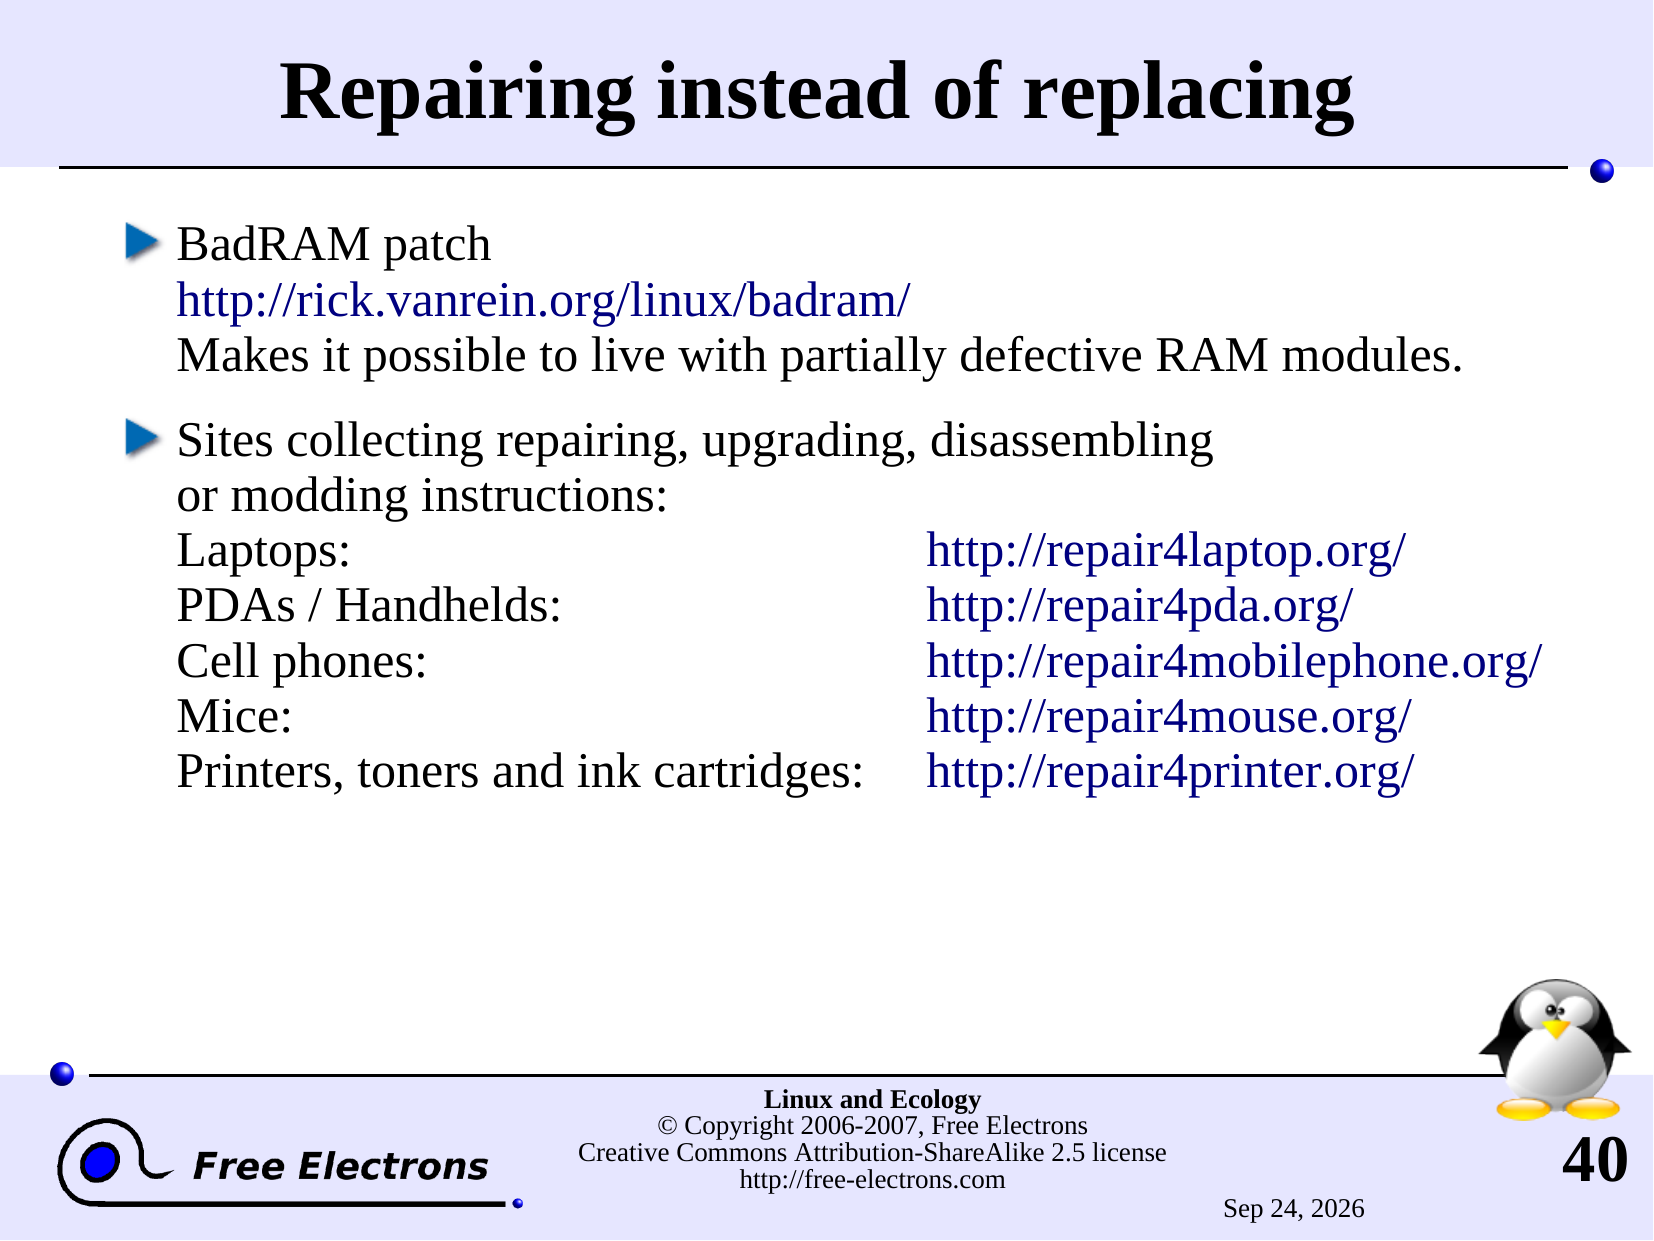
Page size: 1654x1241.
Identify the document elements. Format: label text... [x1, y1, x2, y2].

title Repairing instead of replacing [33, 29, 1604, 153]
picture [50, 1107, 527, 1216]
picture [1476, 979, 1634, 1121]
list BadRAM patch http://rick.vanrein.org/linux/badram/ Makes it possible to live with partially defective RAM modules. Sites collecting repairing, upgrading, disassembling or modding instructions: Laptops: http://repair4laptop.org/ PDAs / Handhelds: http://repair4pda.org/ Cell phones: http://repair4mobilephone.org/ Mice: http://repair4mouse.org/ Printers, toners and ink cartridges: http://repair4printer.org/ [105, 216, 1565, 1066]
